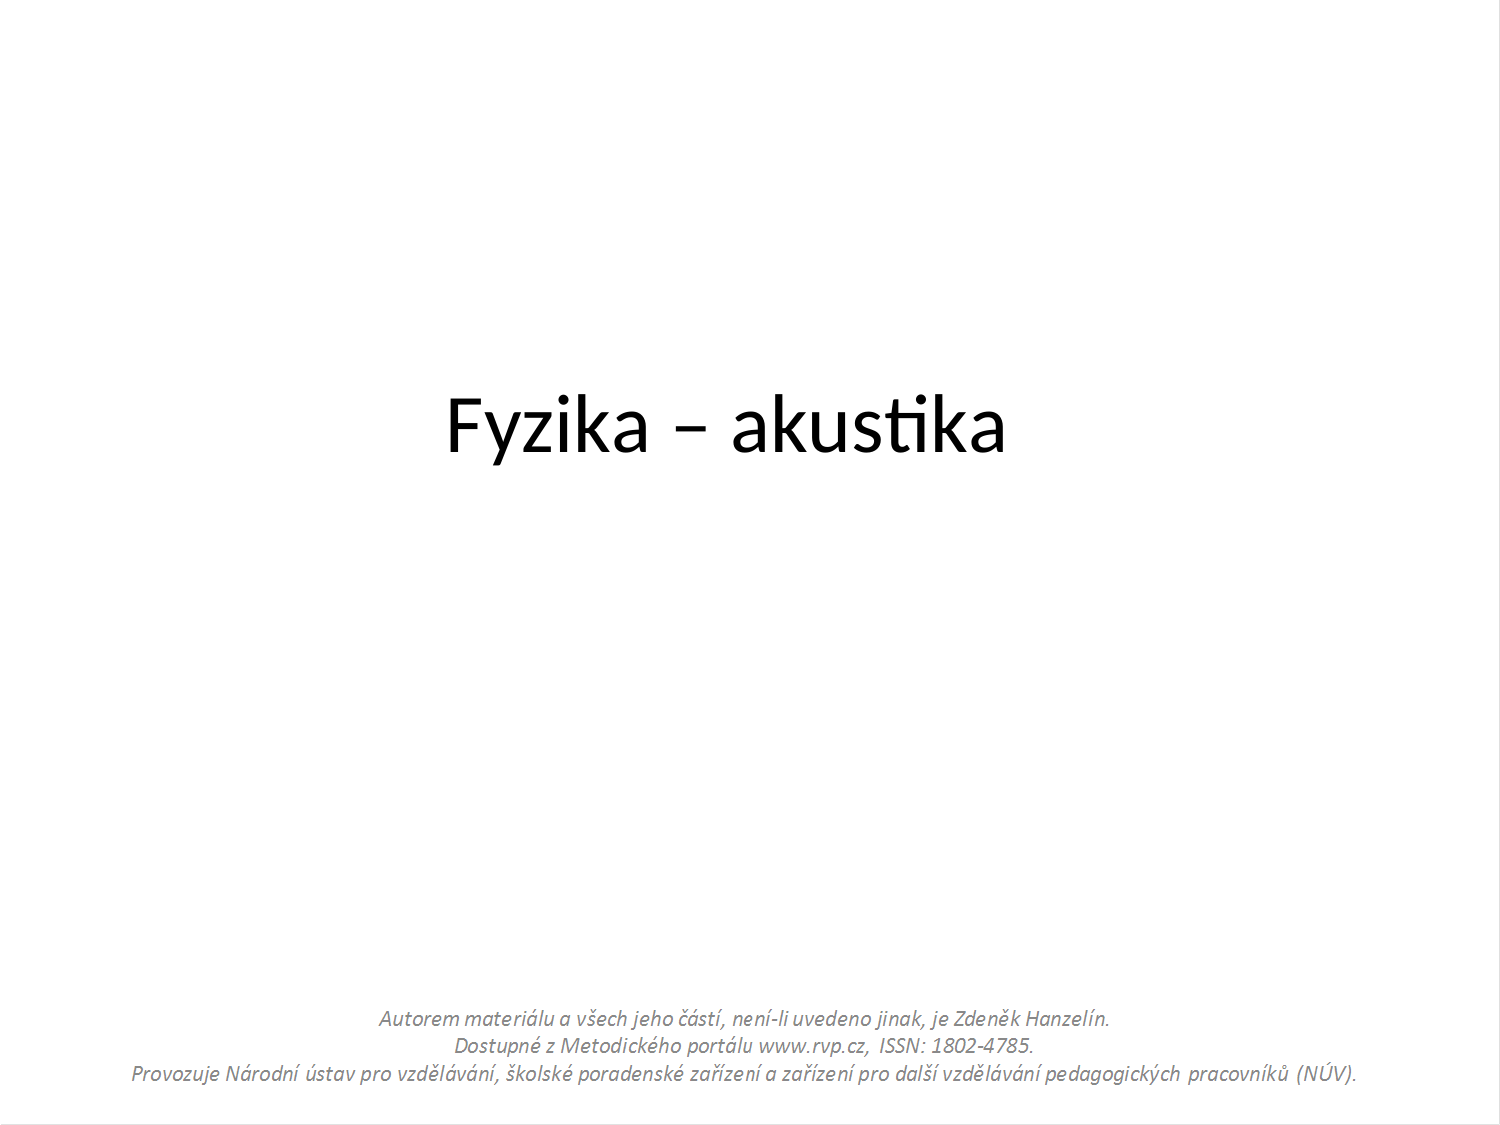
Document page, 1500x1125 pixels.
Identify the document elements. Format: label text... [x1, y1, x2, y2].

picture [0, 0, 1500, 1125]
text_box Fyzika – akustika [431, 361, 1024, 478]
